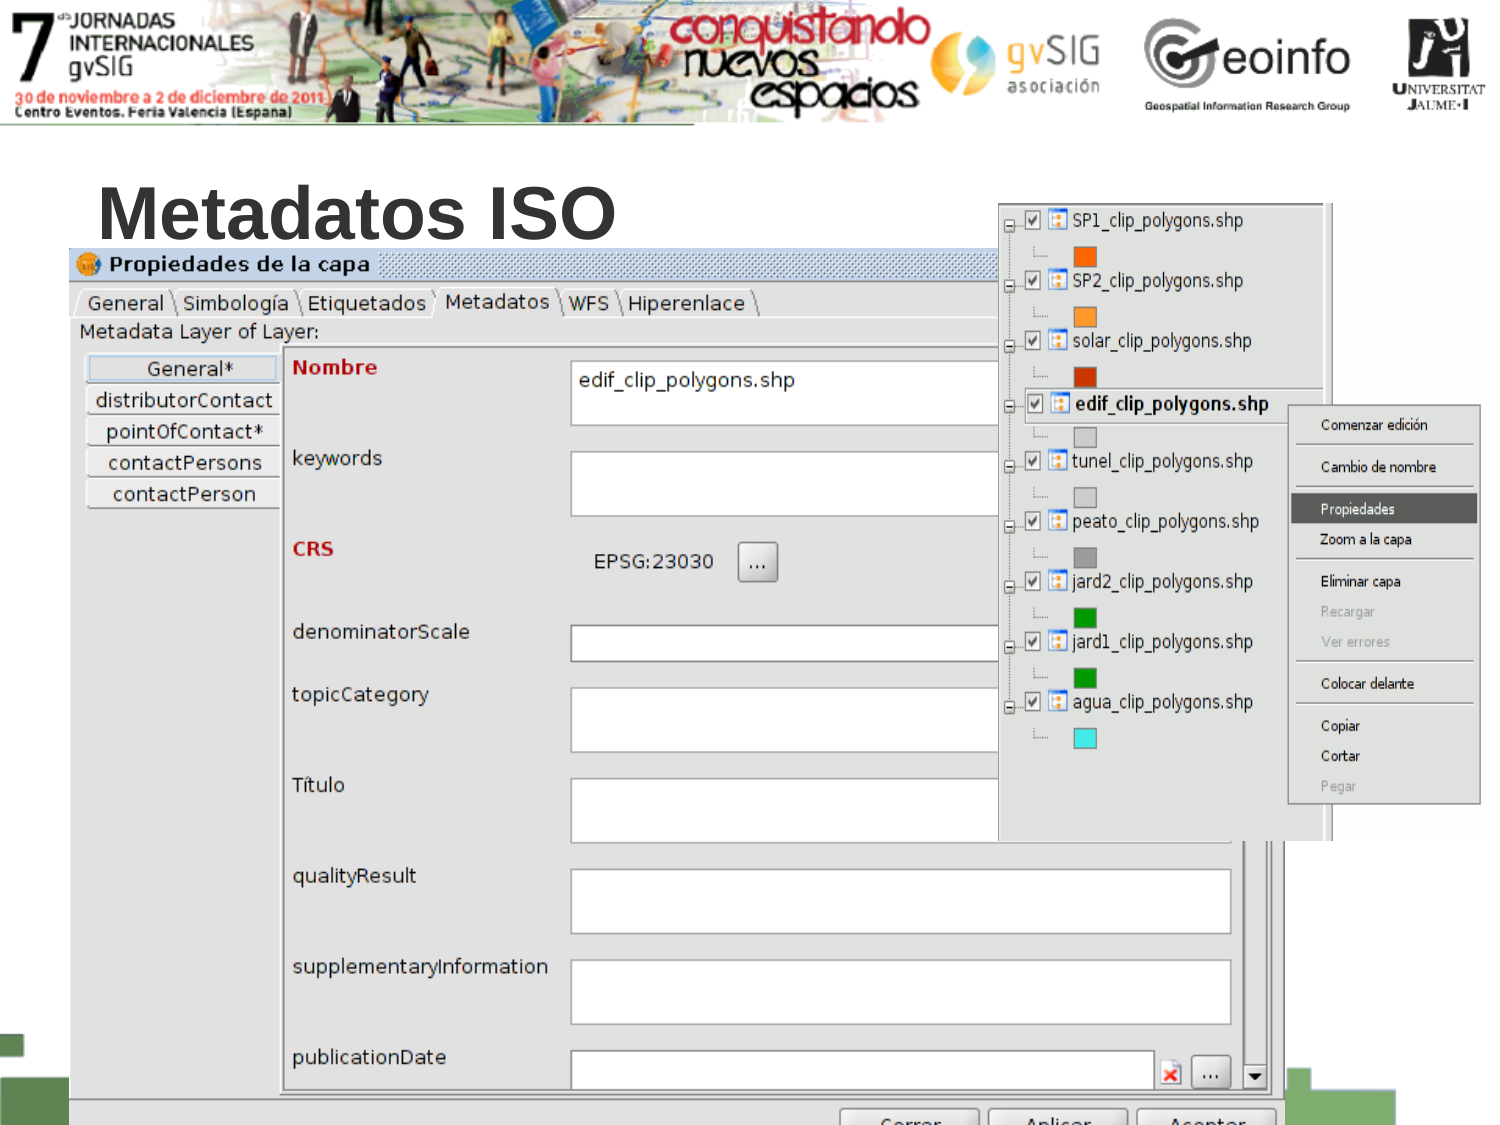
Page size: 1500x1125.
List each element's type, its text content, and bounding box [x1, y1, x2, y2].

title Metadatos ISO [97, 155, 1401, 248]
picture [0, 0, 1500, 1125]
